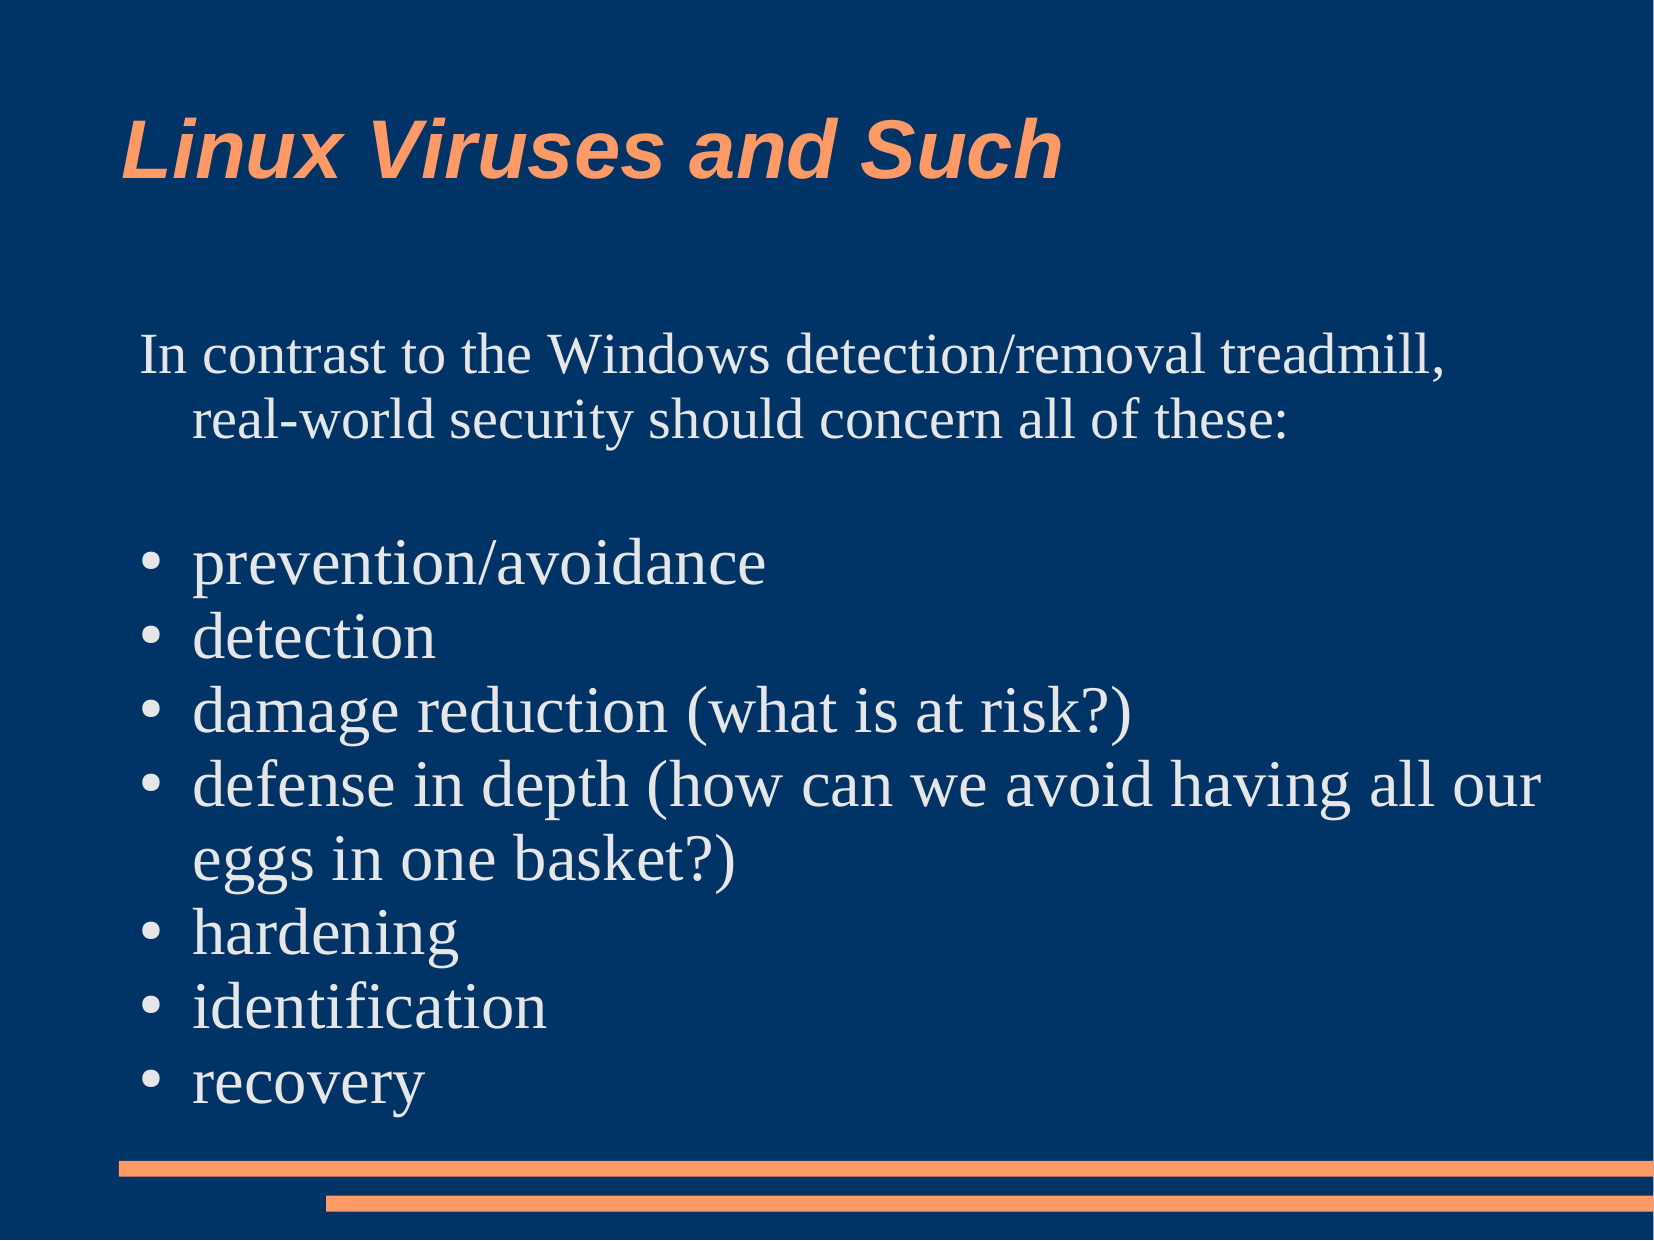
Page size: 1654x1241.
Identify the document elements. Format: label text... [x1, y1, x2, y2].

list In contrast to the Windows detection/removal treadmill, real-world security should concern all of these: prevention/avoidance detection damage reduction (what is at risk?) defense in depth (how can we avoid having all our eggs in one basket?) hardening identification recovery [121, 322, 1561, 1132]
title Linux Viruses and Such [121, 46, 1534, 254]
